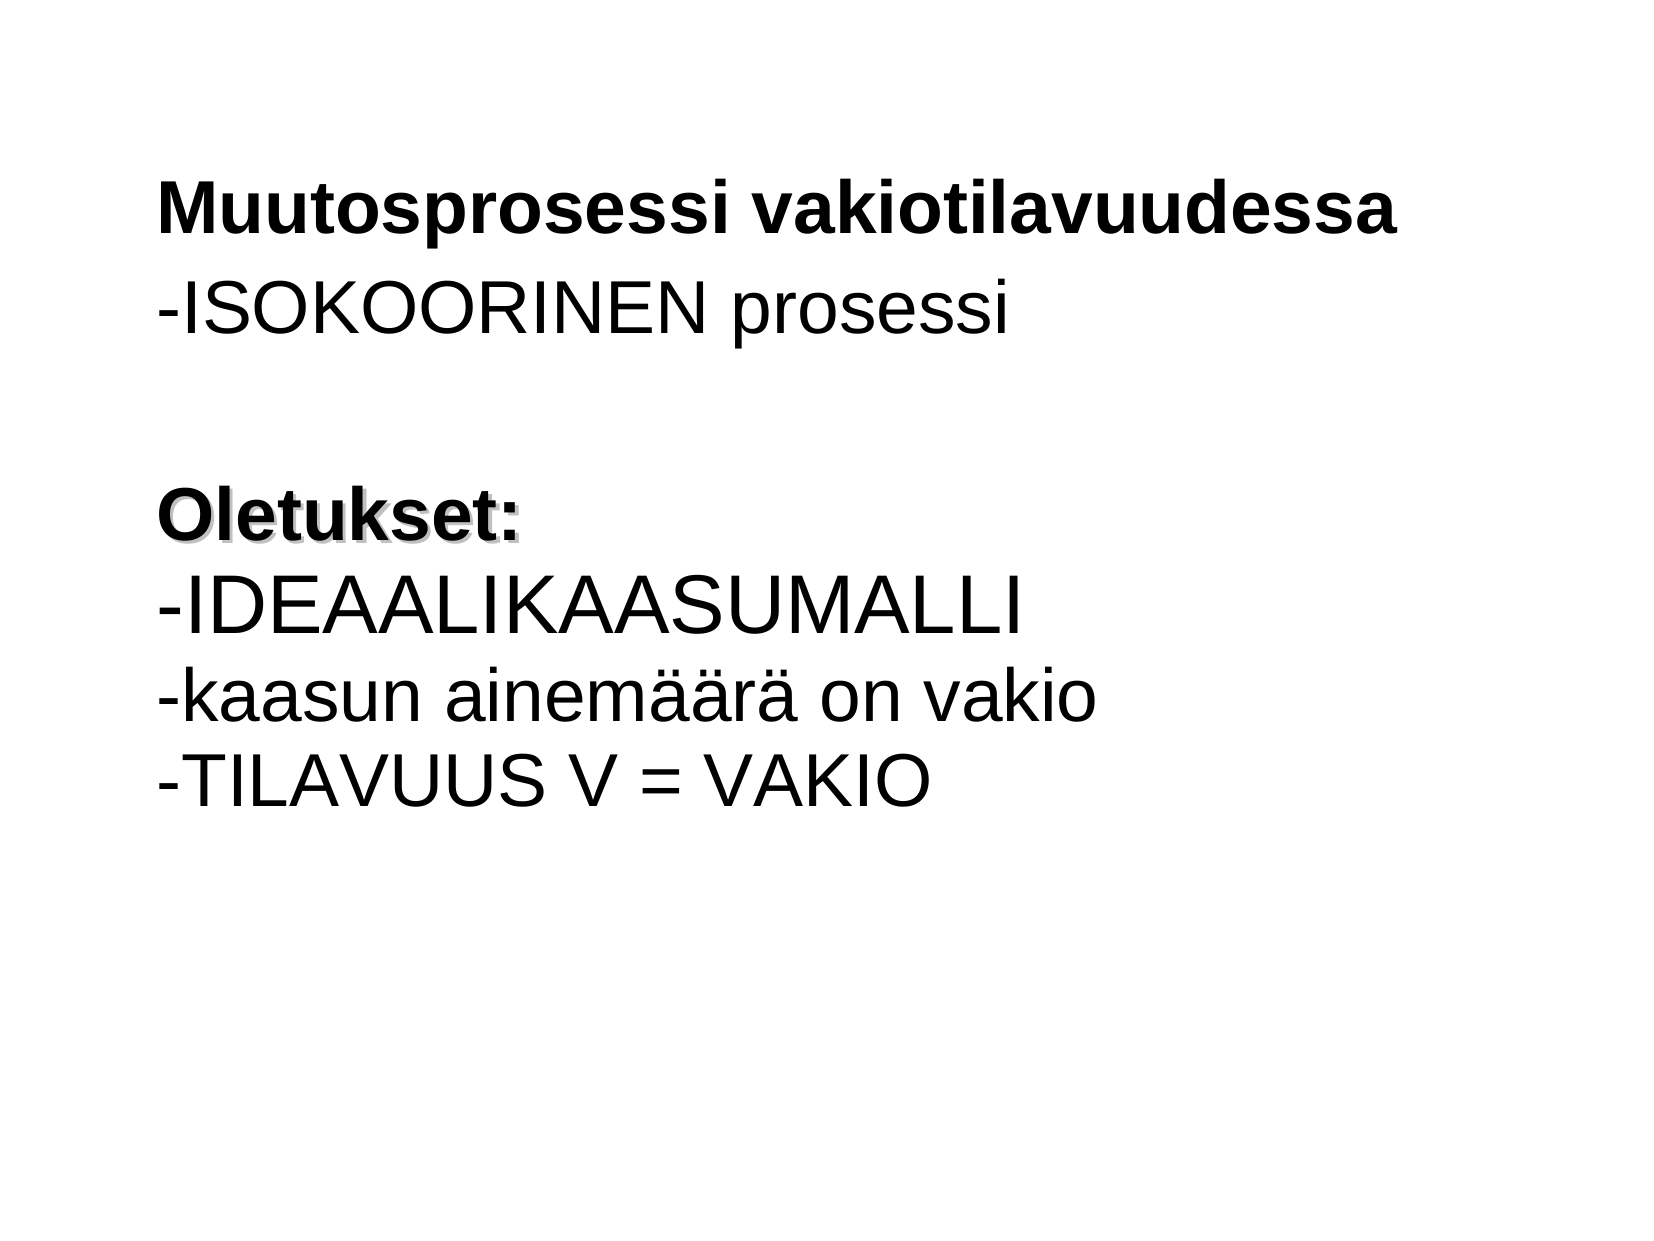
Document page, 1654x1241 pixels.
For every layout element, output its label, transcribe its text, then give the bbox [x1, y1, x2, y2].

text_box Muutosprosessi vakiotilavuudessa -ISOKOORINEN prosessi Oletukset: -IDEAALIKAASUMALLI -kaasun ainemäärä on vakio -TILAVUUS V = VAKIO [141, 153, 1414, 837]
